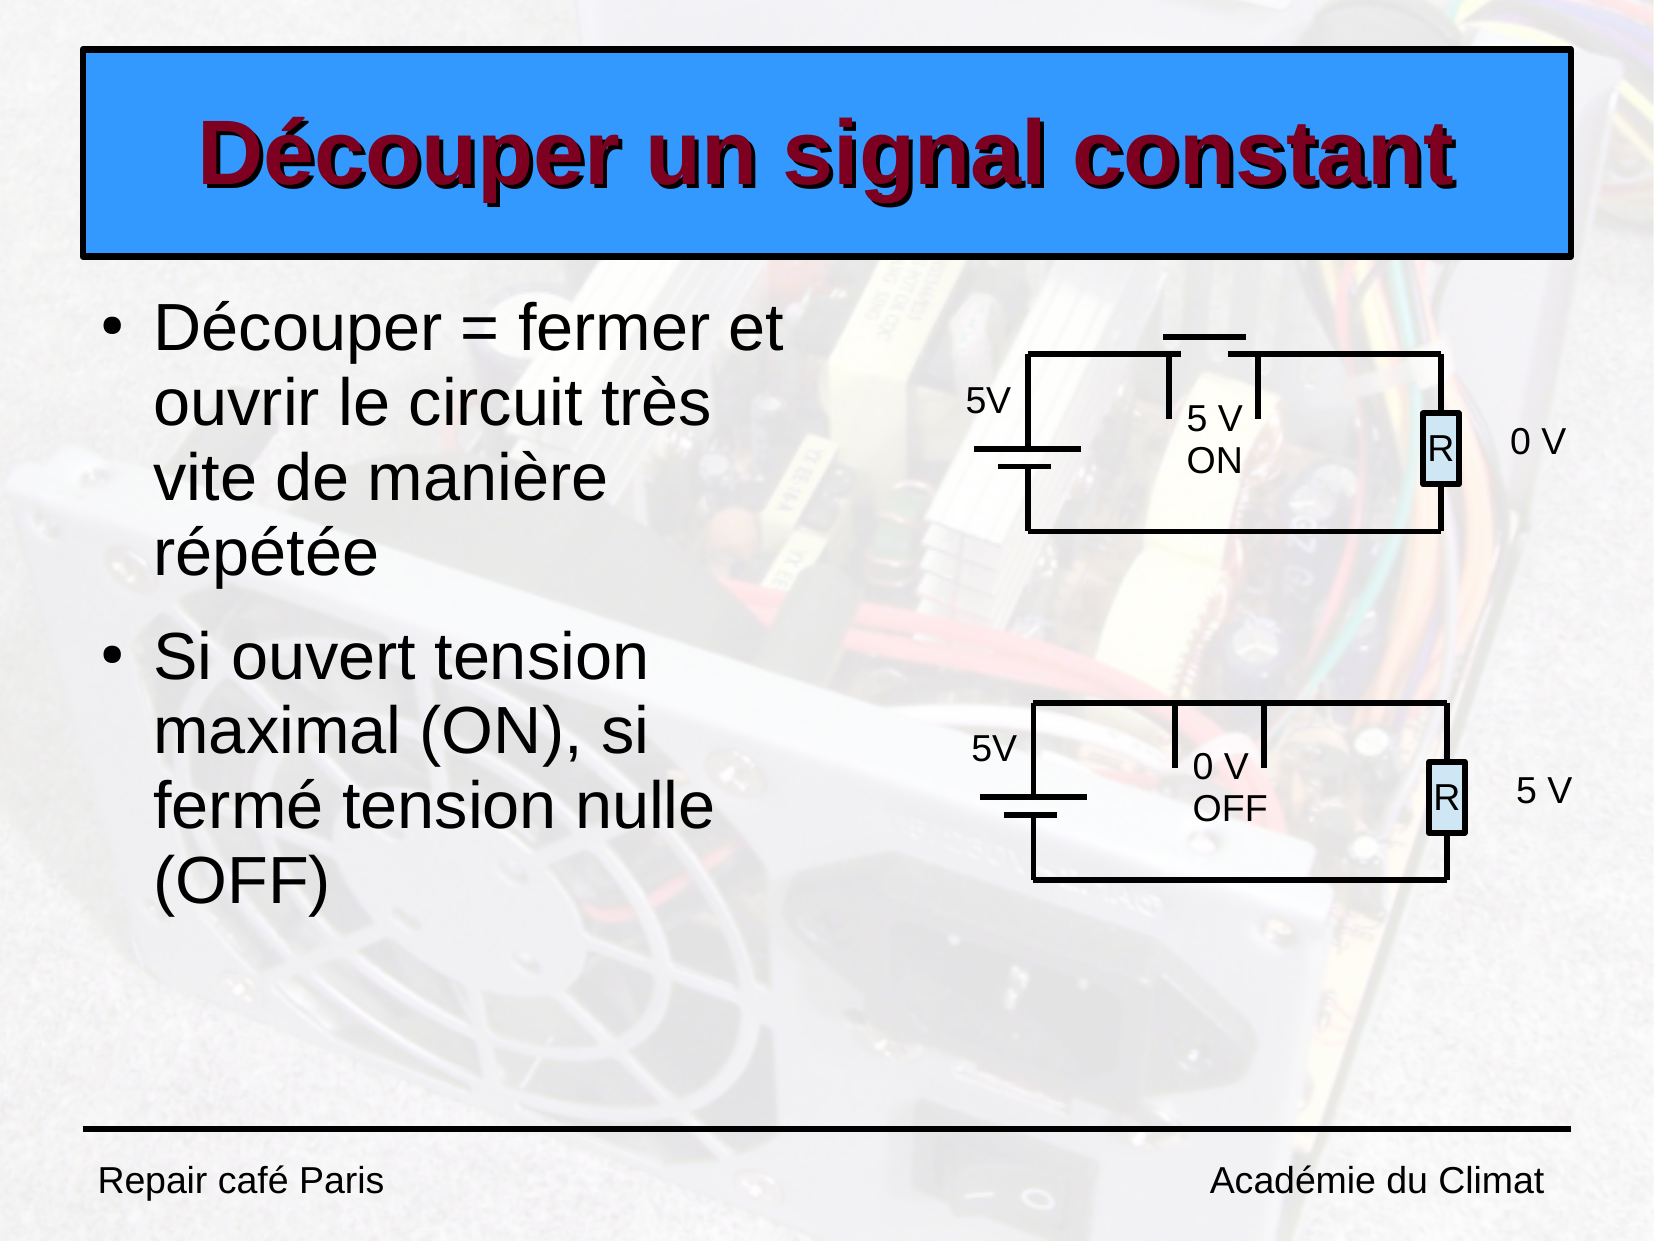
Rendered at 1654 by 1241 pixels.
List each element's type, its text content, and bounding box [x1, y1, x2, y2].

list Découper = fermer et ouvrir le circuit très vite de manière répétée Si ouvert tension maximal (ON), si fermé tension nulle (OFF) [82, 290, 809, 1010]
text_box R [1429, 761, 1465, 833]
text_box Repair café Paris Académie du Climat [82, 1152, 1571, 1210]
text_box 5 V [1501, 761, 1588, 819]
text_box 0 V [1495, 413, 1582, 471]
title Découper un signal constant [82, 49, 1571, 257]
text_box R [1423, 413, 1459, 485]
picture [0, 0, 1654, 1241]
text_box 5V [956, 720, 1033, 778]
text_box 5 V ON [1171, 389, 1269, 489]
text_box 0 V OFF [1177, 738, 1283, 837]
text_box 5V [950, 372, 1027, 429]
